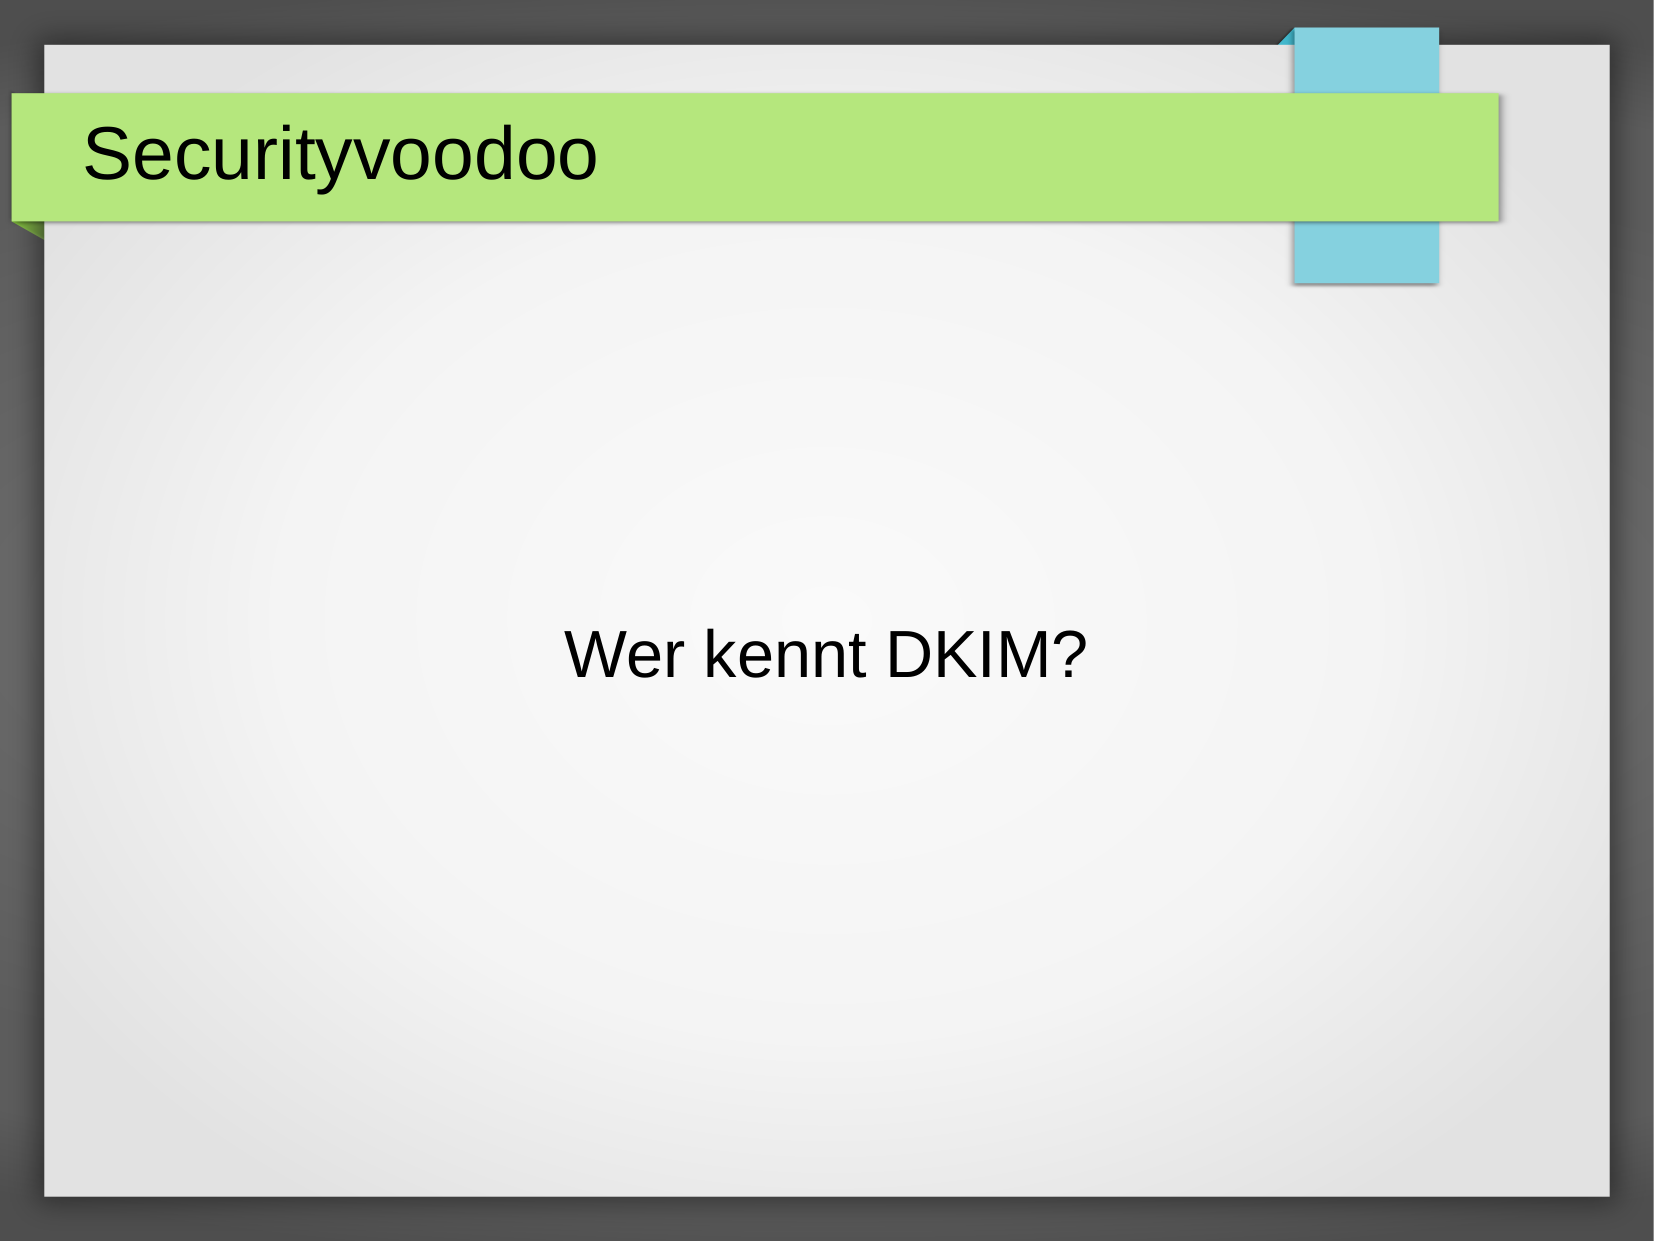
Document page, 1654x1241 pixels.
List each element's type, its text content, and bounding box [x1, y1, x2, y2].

subtitle Wer kennt DKIM? [82, 295, 1571, 1015]
picture [0, 0, 1654, 1241]
title Securityvoodoo [82, 94, 1264, 213]
